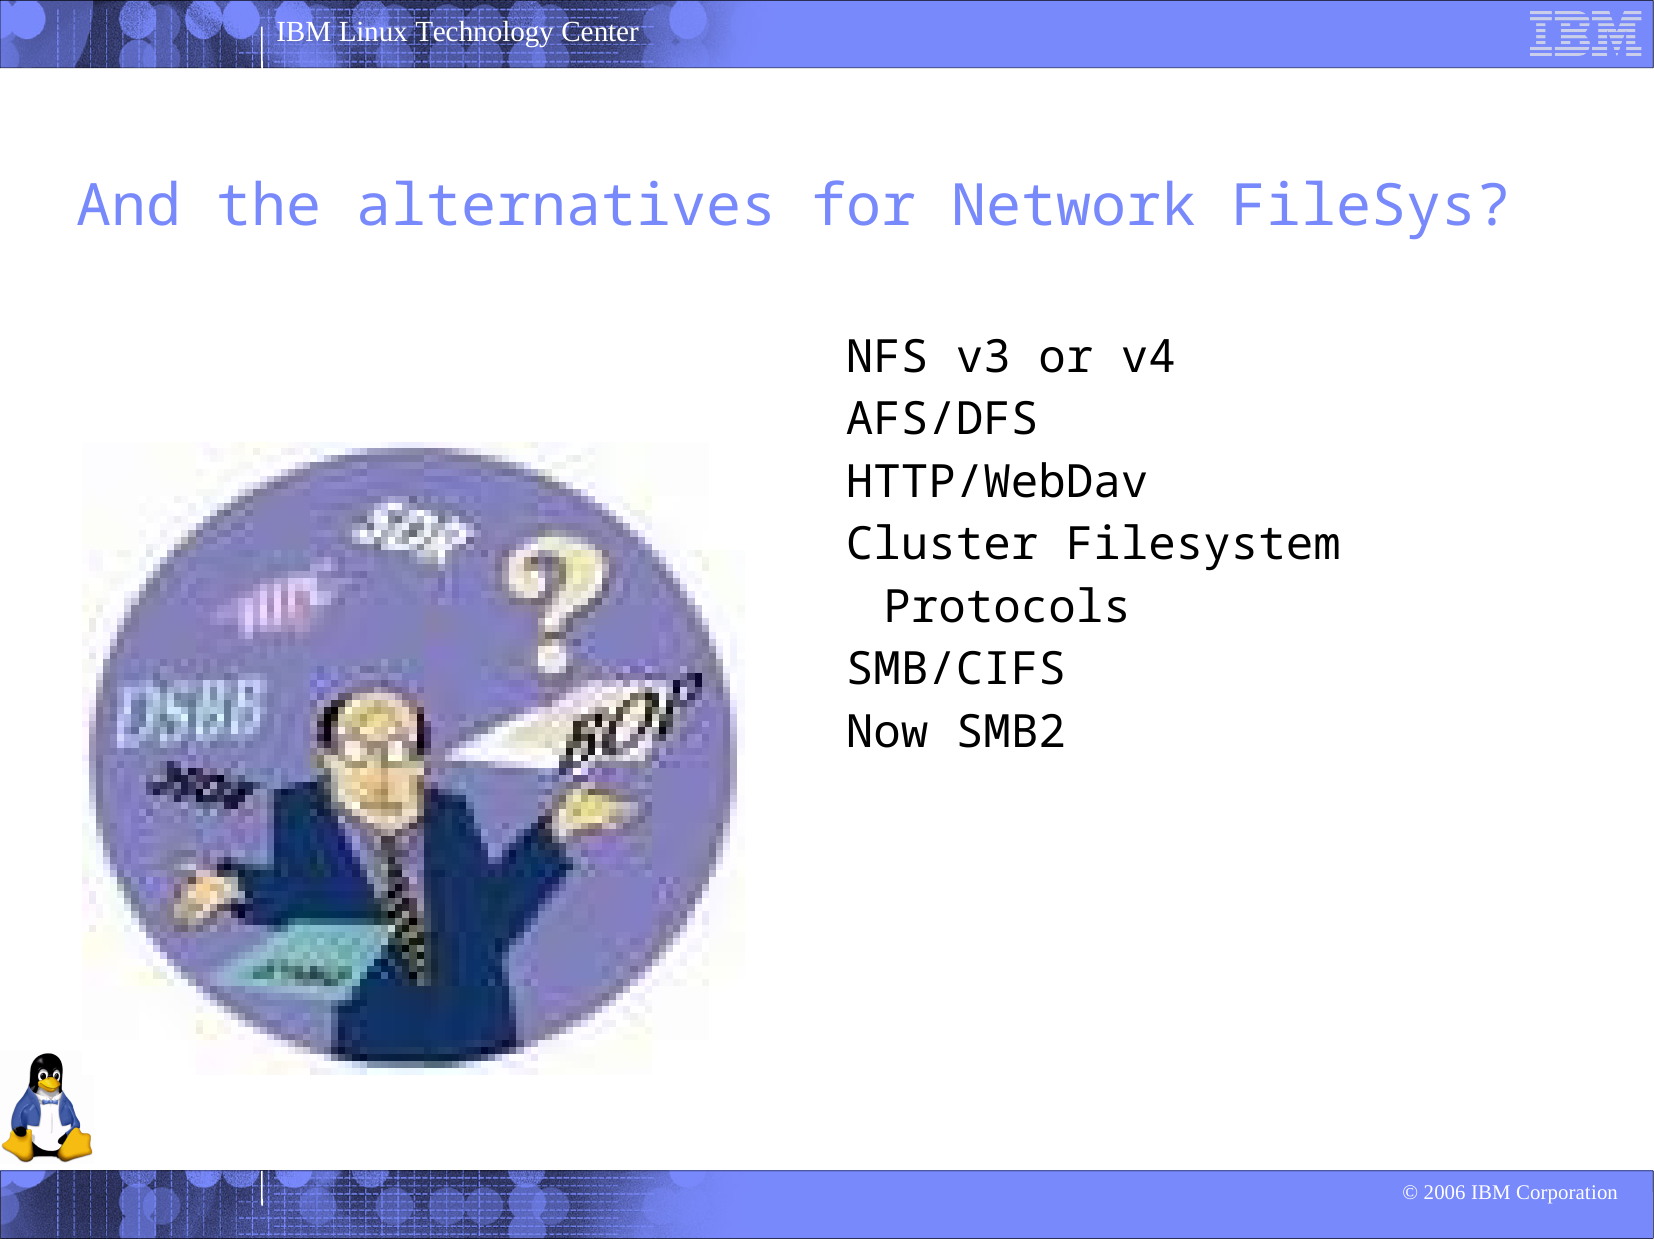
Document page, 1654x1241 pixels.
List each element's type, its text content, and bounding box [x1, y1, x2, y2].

picture [1, 1172, 1653, 1238]
picture [1, 1, 1652, 67]
picture [82, 442, 745, 1075]
list NFS v3 or v4 AFS/DFS HTTP/WebDav Cluster Filesystem Protocols SMB/CIFS Now SMB2 [845, 323, 1579, 1029]
title And the alternatives for Network FileSys? [76, 159, 1568, 250]
